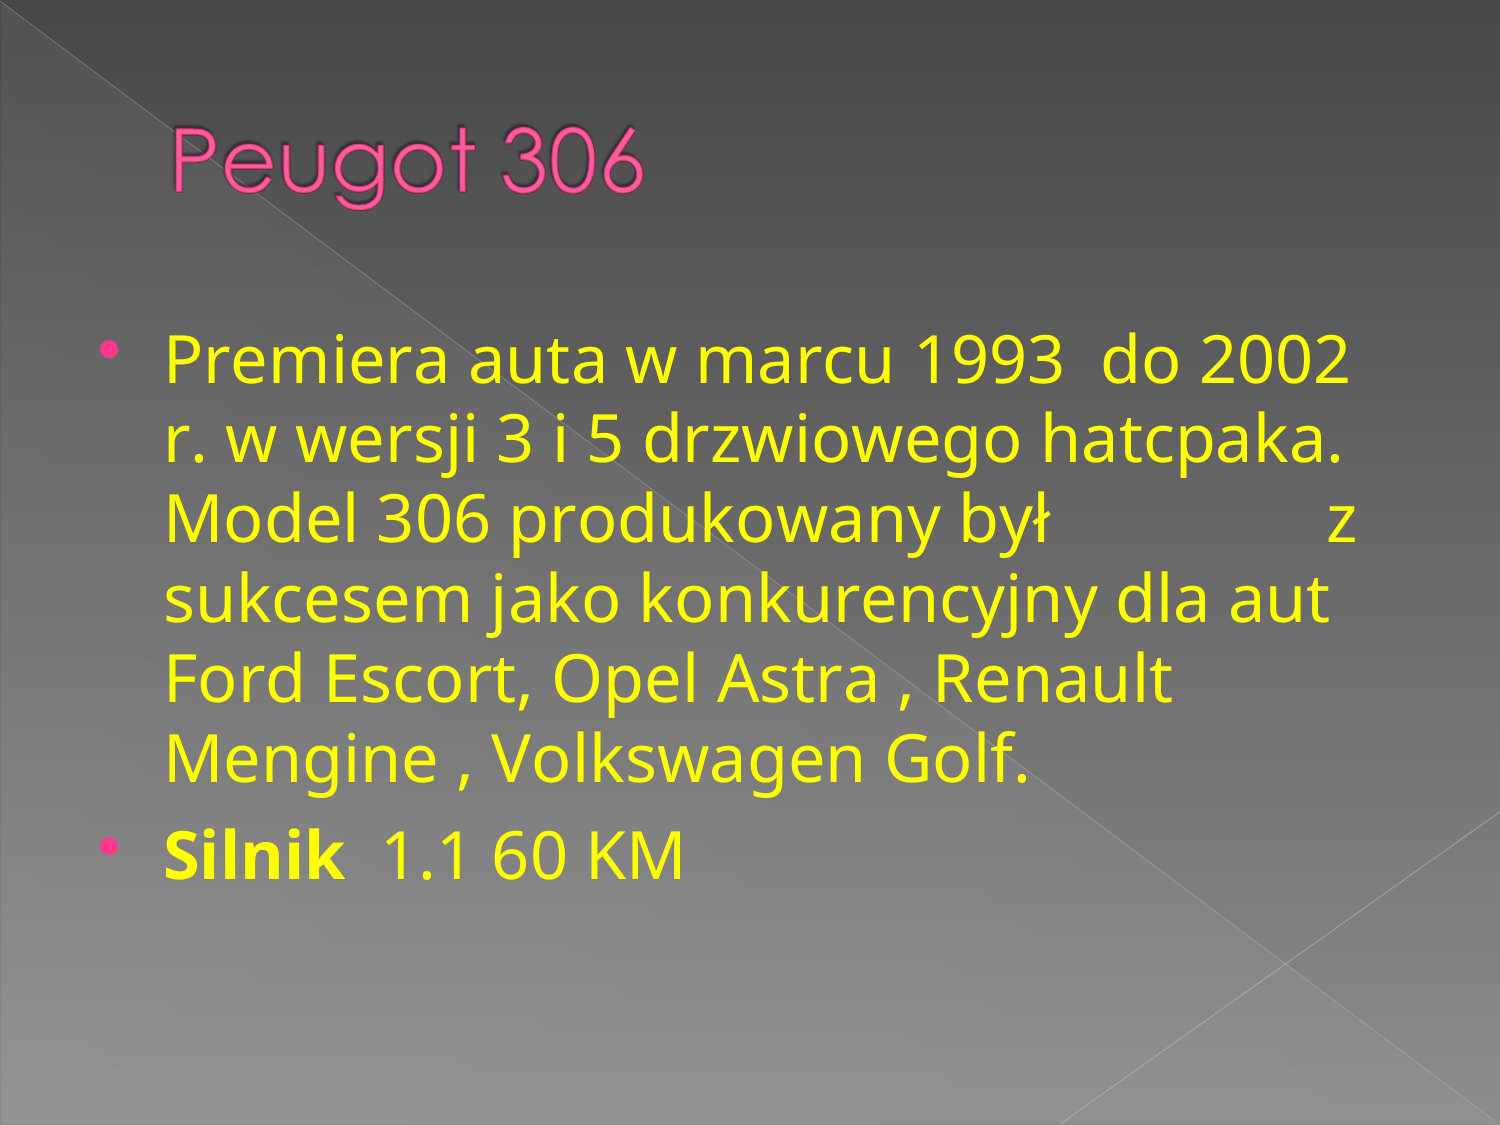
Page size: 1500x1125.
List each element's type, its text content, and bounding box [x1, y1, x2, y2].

text_box Premiera auta w marcu 1993 do 2002 r. w wersji 3 i 5 drzwiowego hatcpaka. Model 306 produkowany był z sukcesem jako konkurencyjny dla aut Ford Escort, Opel Astra , Renault Mengine , Volkswagen Golf. Silnik 1.1 60 KM [75, 308, 1426, 1059]
picture [73, 42, 1427, 274]
